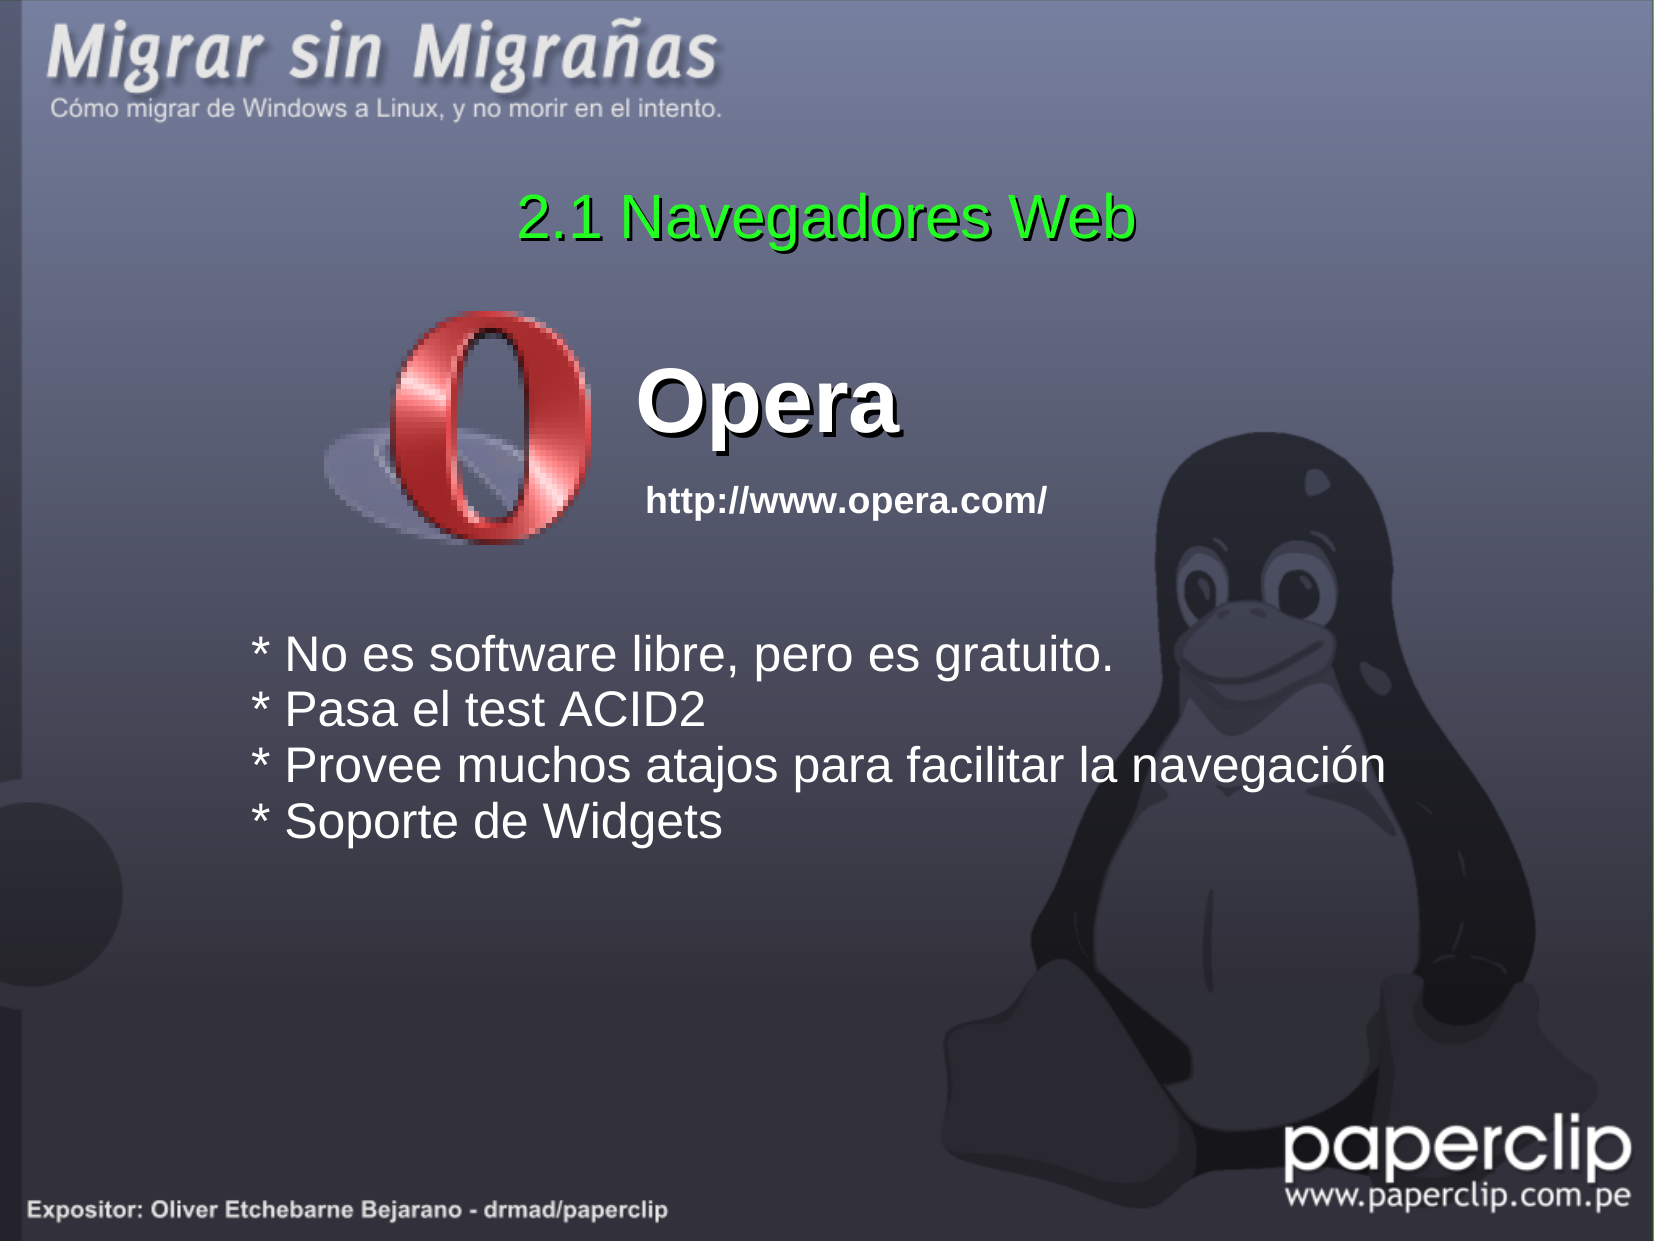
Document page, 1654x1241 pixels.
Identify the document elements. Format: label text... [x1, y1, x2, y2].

text_box * No es software libre, pero es gratuito. * Pasa el test ACID2 * Provee muchos atajos para facilitar la navegación * Soporte de Widgets [236, 618, 1447, 857]
text_box http://www.opera.com/ [630, 472, 1063, 530]
text_box Opera [620, 342, 1329, 460]
title 2.1 Navegadores Web [82, 177, 1571, 257]
picture [0, 0, 1654, 1241]
